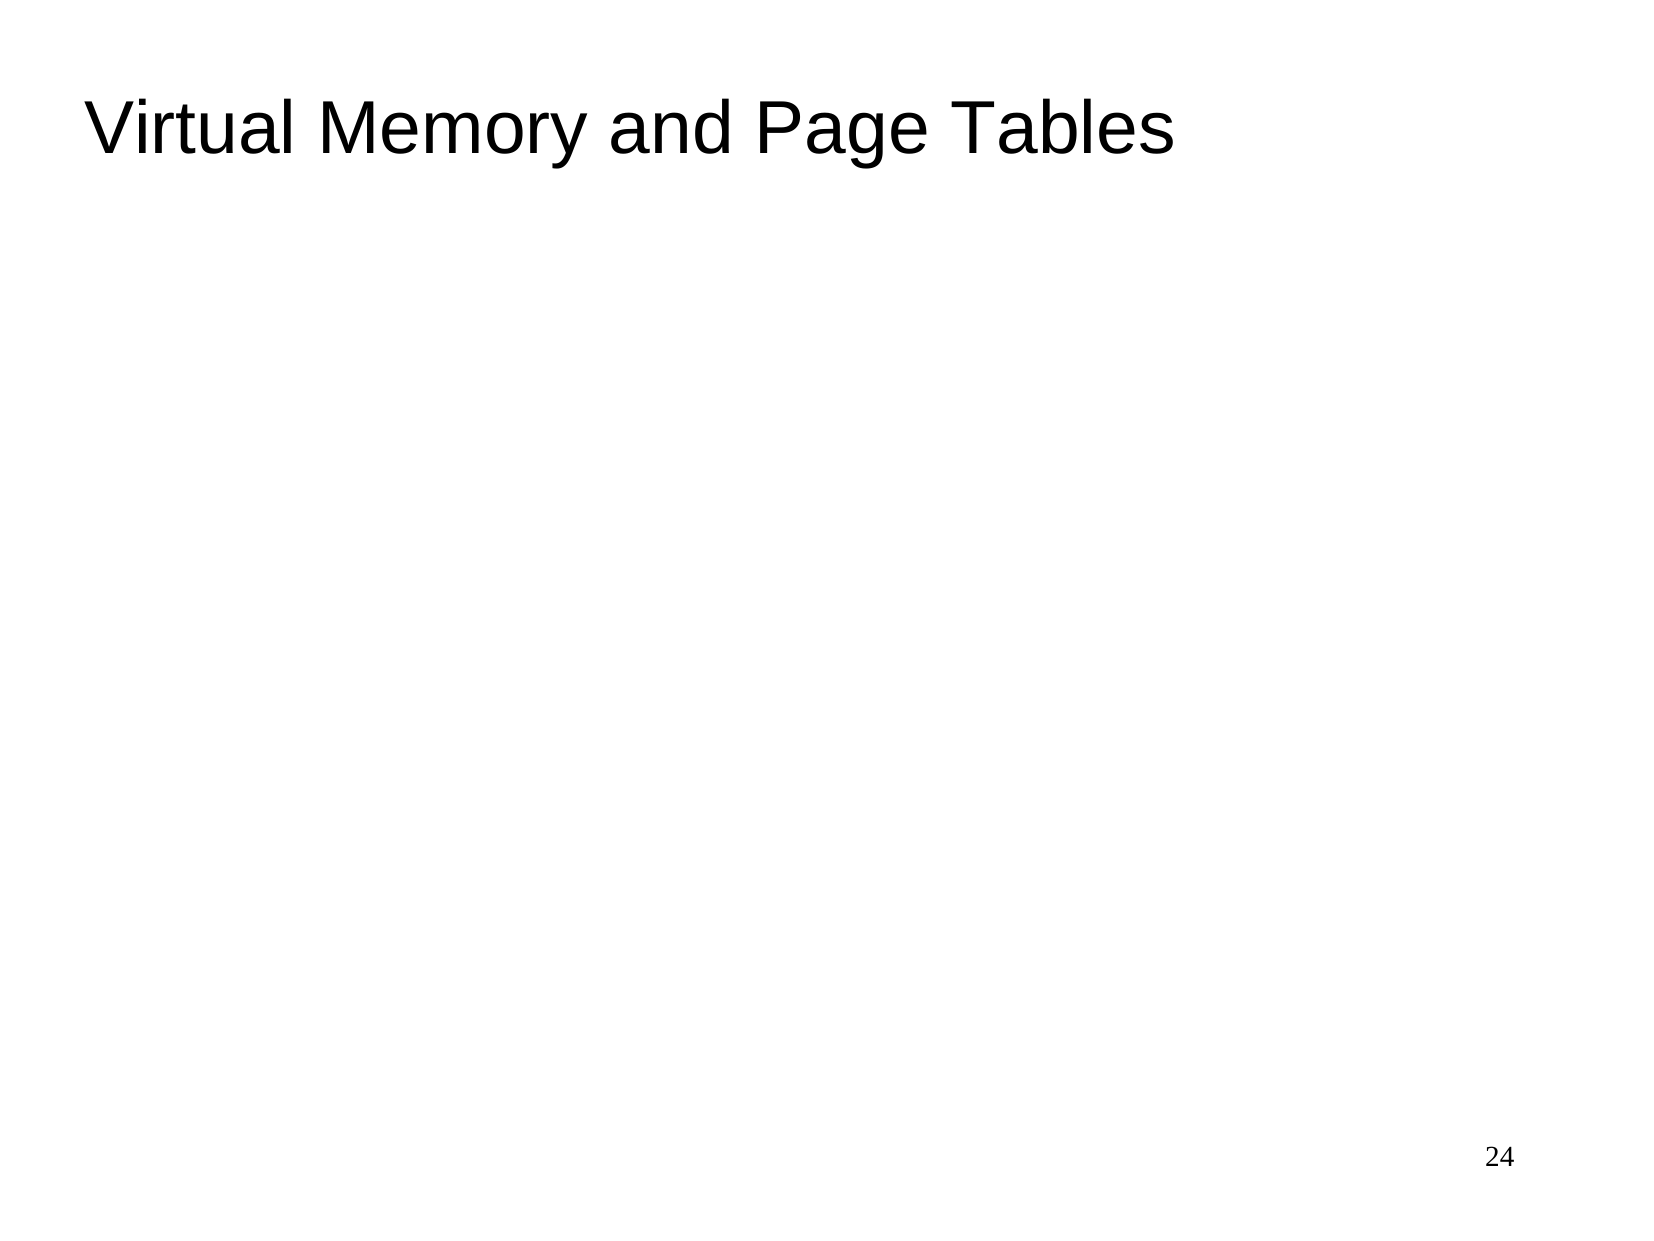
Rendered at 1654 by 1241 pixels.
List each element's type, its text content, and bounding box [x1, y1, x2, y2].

text_box Virtual Memory and Page Tables [69, 71, 1192, 177]
text_box <number> [1184, 1129, 1530, 1213]
